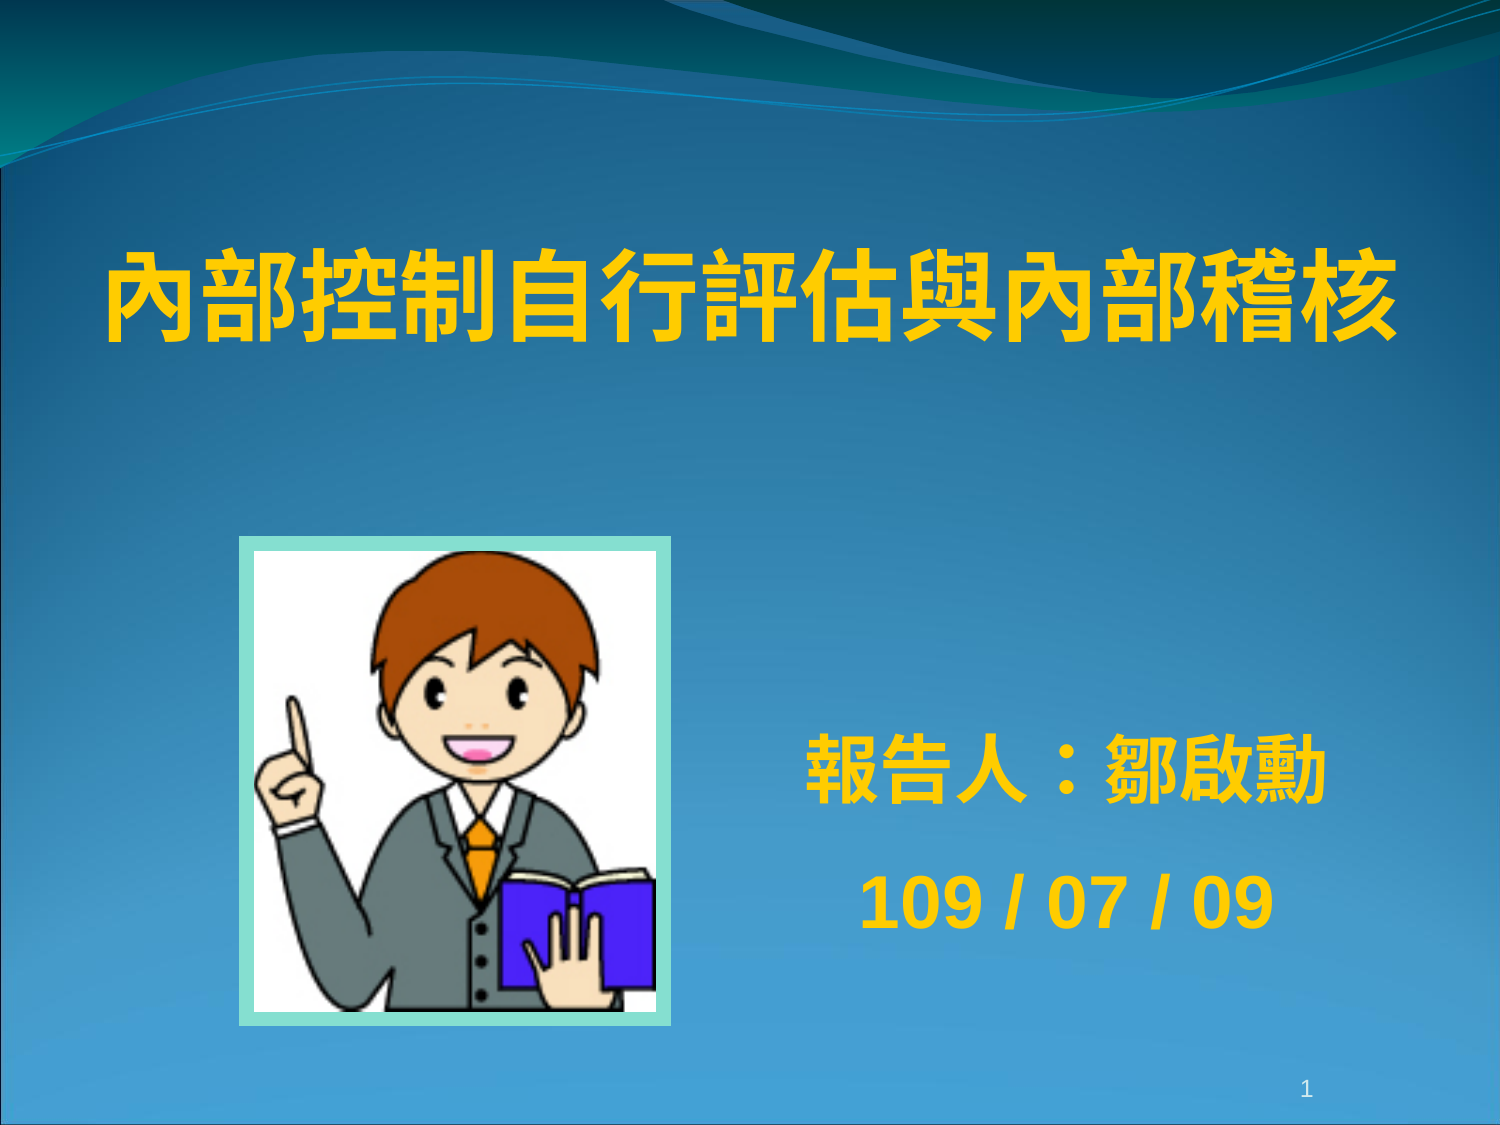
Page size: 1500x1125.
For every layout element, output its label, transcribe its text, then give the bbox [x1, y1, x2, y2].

picture [253, 550, 656, 1012]
text_box [1299, 1042, 1426, 1103]
subtitle 報告人：鄒啟勳 109 / 07 / 09 [750, 692, 1388, 953]
text_box 內部控制自行評估與內部稽核 [0, 43, 1500, 503]
